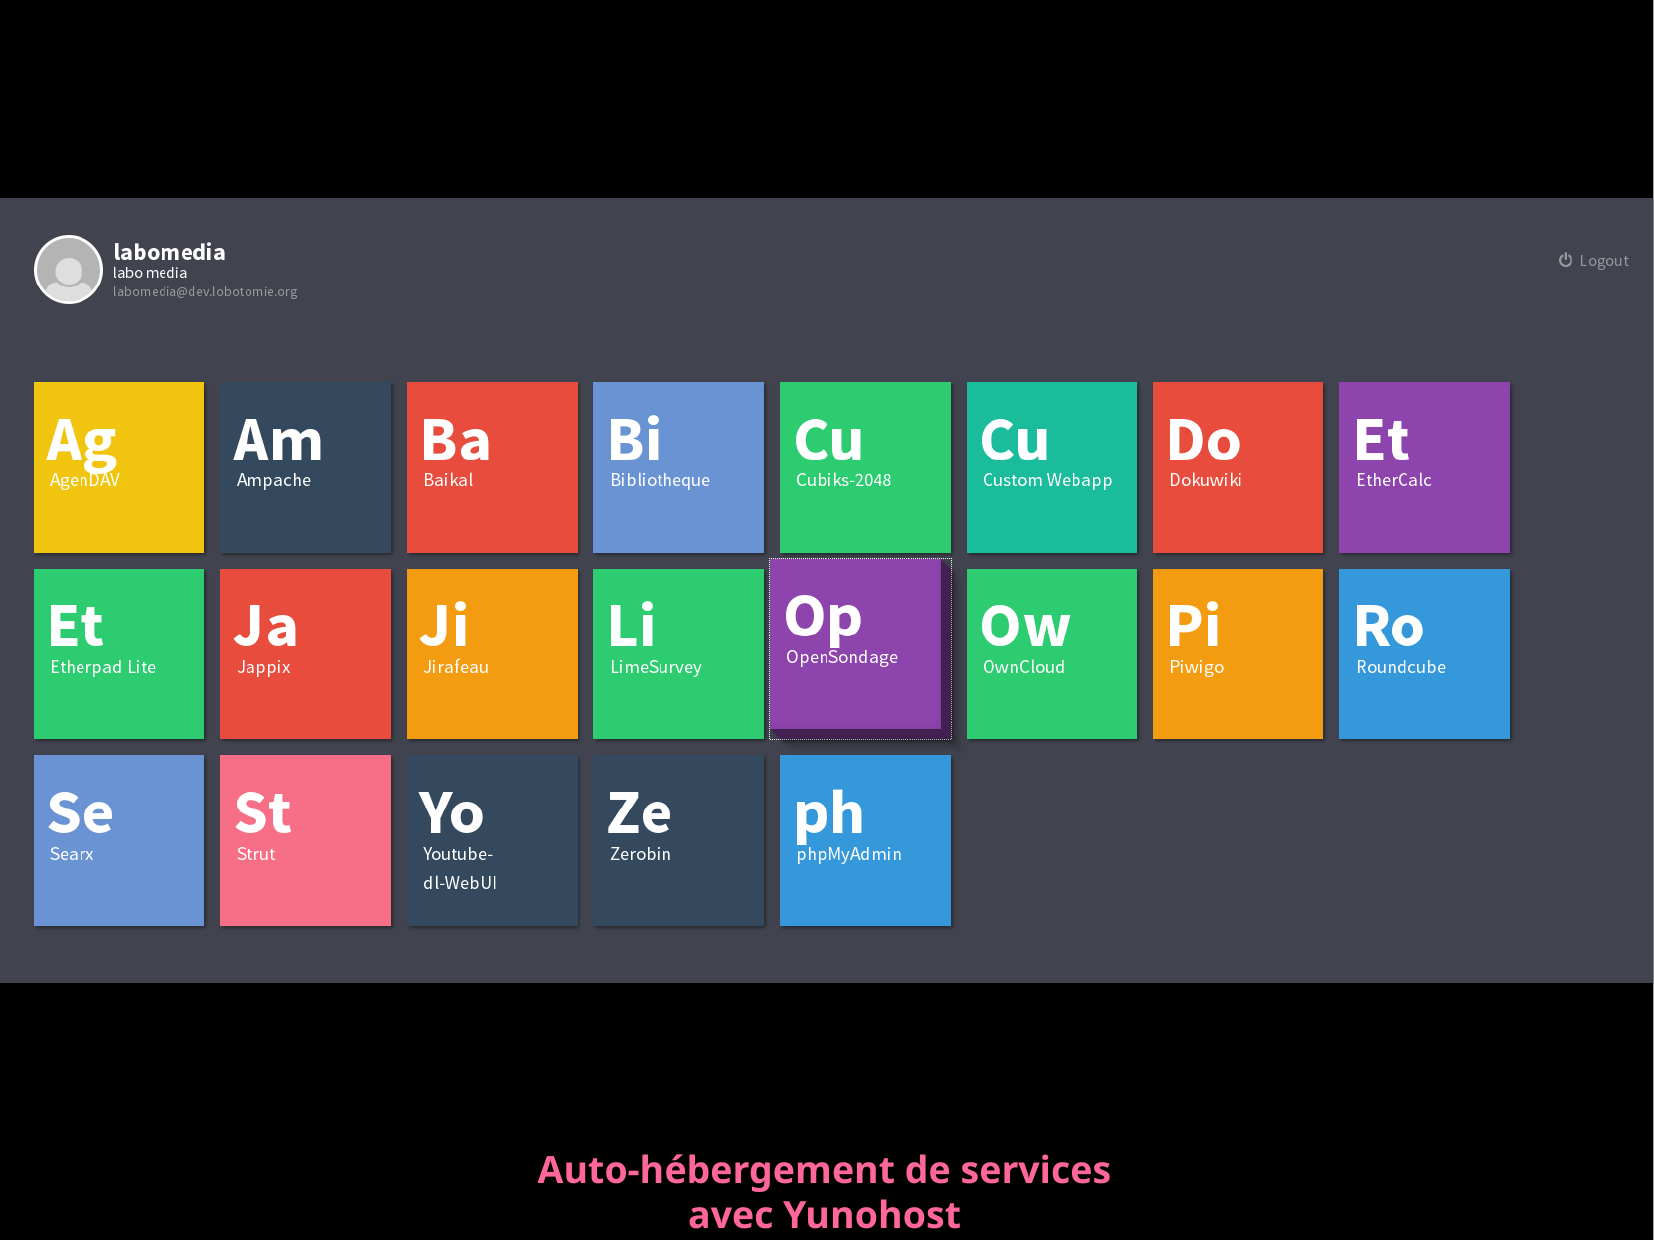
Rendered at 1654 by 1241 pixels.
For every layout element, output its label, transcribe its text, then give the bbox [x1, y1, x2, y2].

picture [0, 198, 1654, 983]
text_box Auto-hébergement de services avec Yunohost [222, 1138, 1428, 1241]
